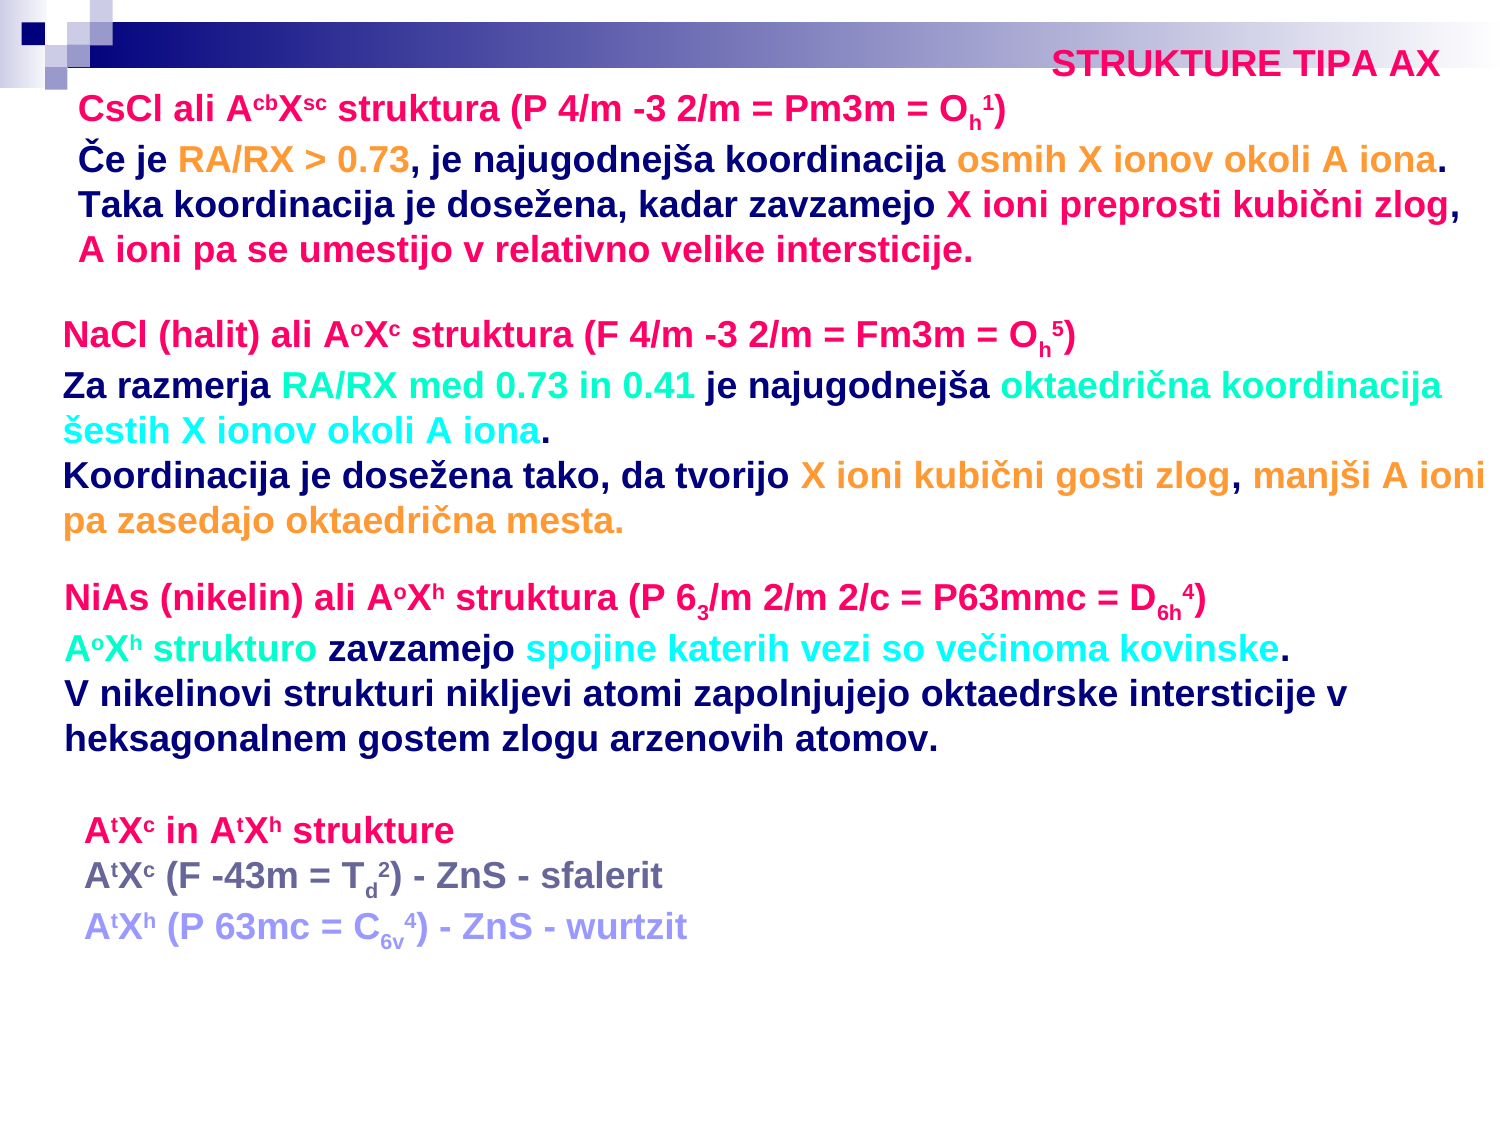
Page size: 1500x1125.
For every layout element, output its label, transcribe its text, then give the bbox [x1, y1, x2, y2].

text_box NaCl (halit) ali AoXc struktura (F 4/m -3 2/m = Fm3m = Oh5) Za razmerja RA/RX med 0.73 in 0.41 je najugodnejša oktaedrična koordinacija šestih X ionov okoli A iona. Koordinacija je dosežena tako, da tvorijo X ioni kubični gosti zlog, manjši A ioni pa zasedajo oktaedrična mesta. [47, 302, 1500, 550]
text_box STRUKTURE TIPA AX CsCl ali AcbXsc struktura (P 4/m -3 2/m = Pm3m = Oh1) Če je RA/RX > 0.73, je najugodnejša koordinacija osmih X ionov okoli A iona. Taka koordinacija je dosežena, kadar zavzamejo X ioni preprosti kubični zlog, A ioni pa se umestijo v relativno velike intersticije. [63, 30, 1486, 278]
text_box NiAs (nikelin) ali AoXh struktura (P 63/m 2/m 2/c = P63mmc = D6h4) AoXh strukturo zavzamejo spojine katerih vezi so večinoma kovinske. V nikelinovi strukturi nikljevi atomi zapolnjujejo oktaedrske intersticije v heksagonalnem gostem zlogu arzenovih atomov. [49, 565, 1375, 813]
text_box AtXc in AtXh strukture AtXc (F -43m = Td2) - ZnS - sfalerit AtXh (P 63mc = C6v4) - ZnS - wurtzit [69, 798, 703, 1007]
